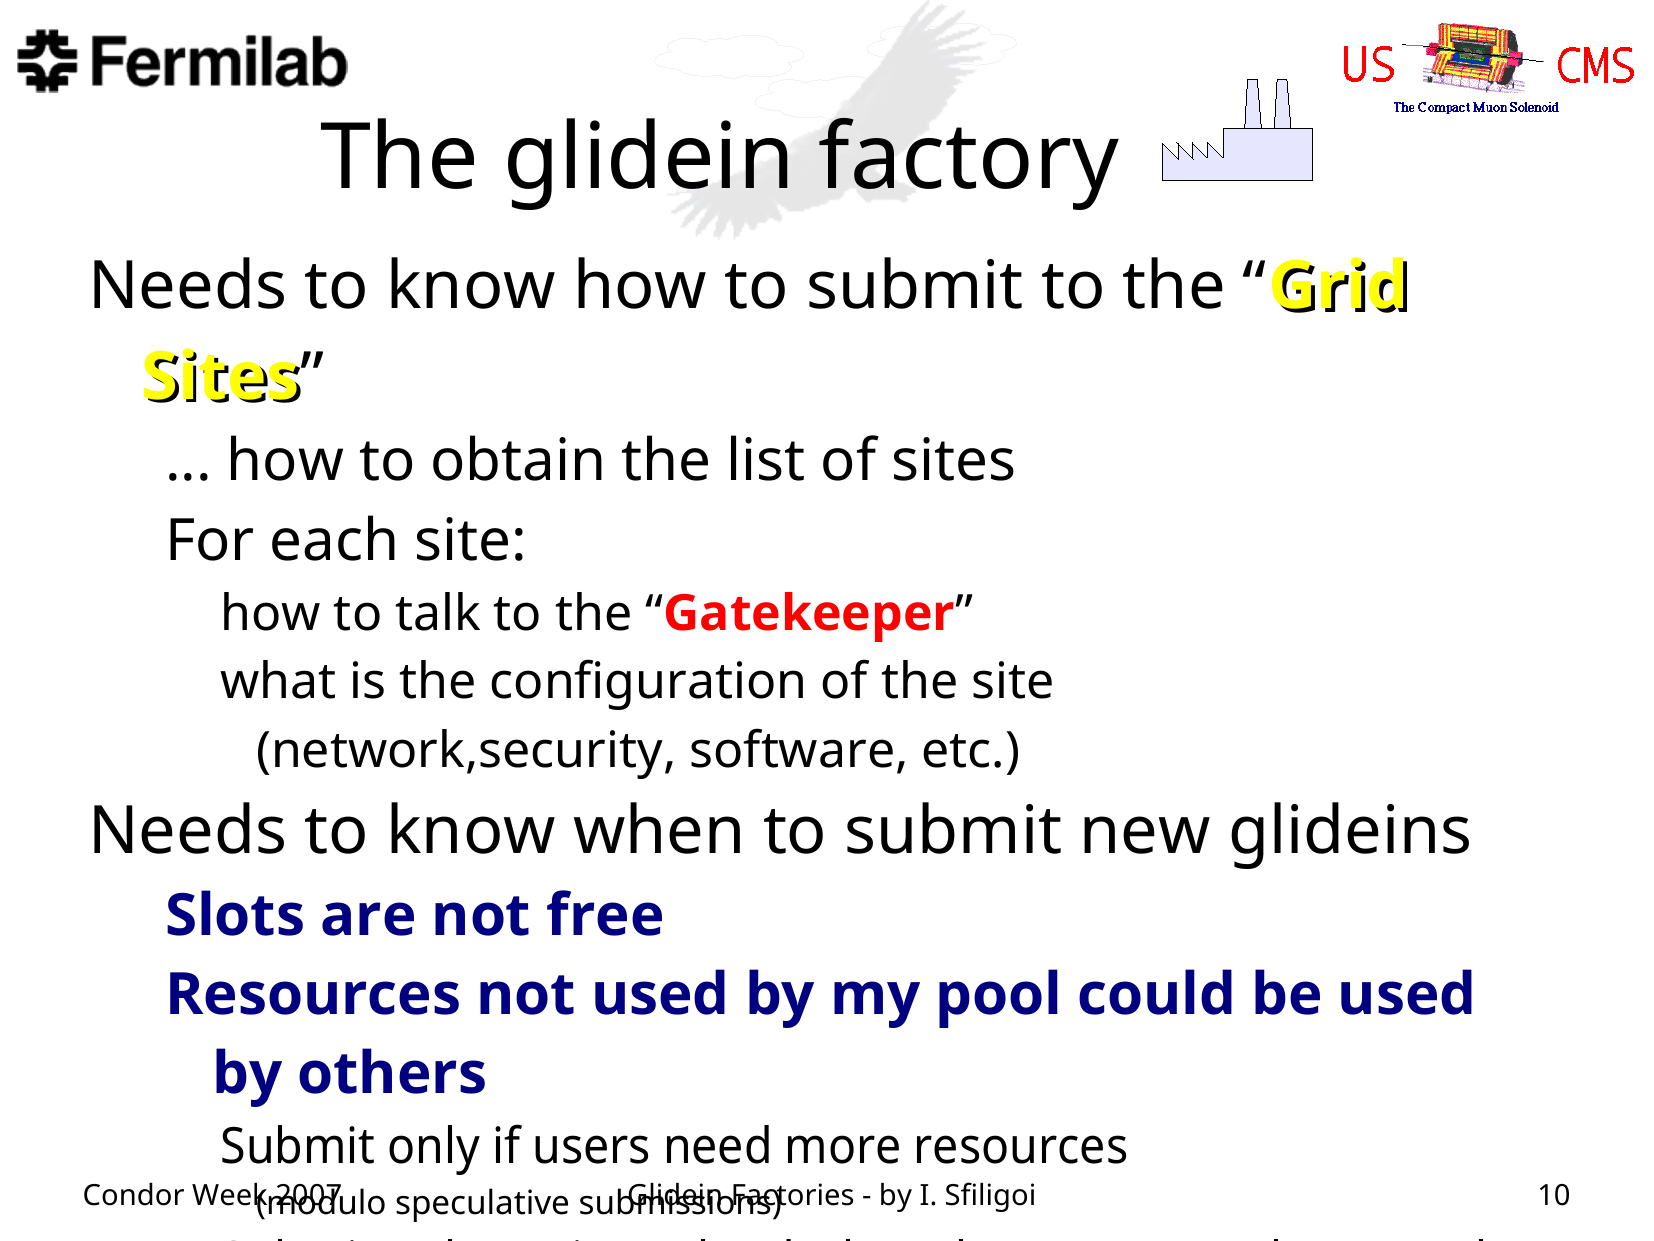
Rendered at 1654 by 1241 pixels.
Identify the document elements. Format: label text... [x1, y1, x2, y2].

text_box [1162, 79, 1313, 181]
list Needs to know how to submit to the “Grid Sites” ... how to obtain the list of sites For each site: how to talk to the “Gatekeeper” what is the configuration of the site (network,security, software, etc.) Needs to know when to submit new glideins Slots are not free Resources not used by my pool could be used by others Submit only if users need more resources (modulo speculative submissions) Submit only to sites who declare that can run at least a subset of user jobs [70, 237, 1602, 1112]
title The glidein factory [82, 49, 1571, 237]
picture [17, 29, 348, 93]
picture [1340, 23, 1636, 114]
